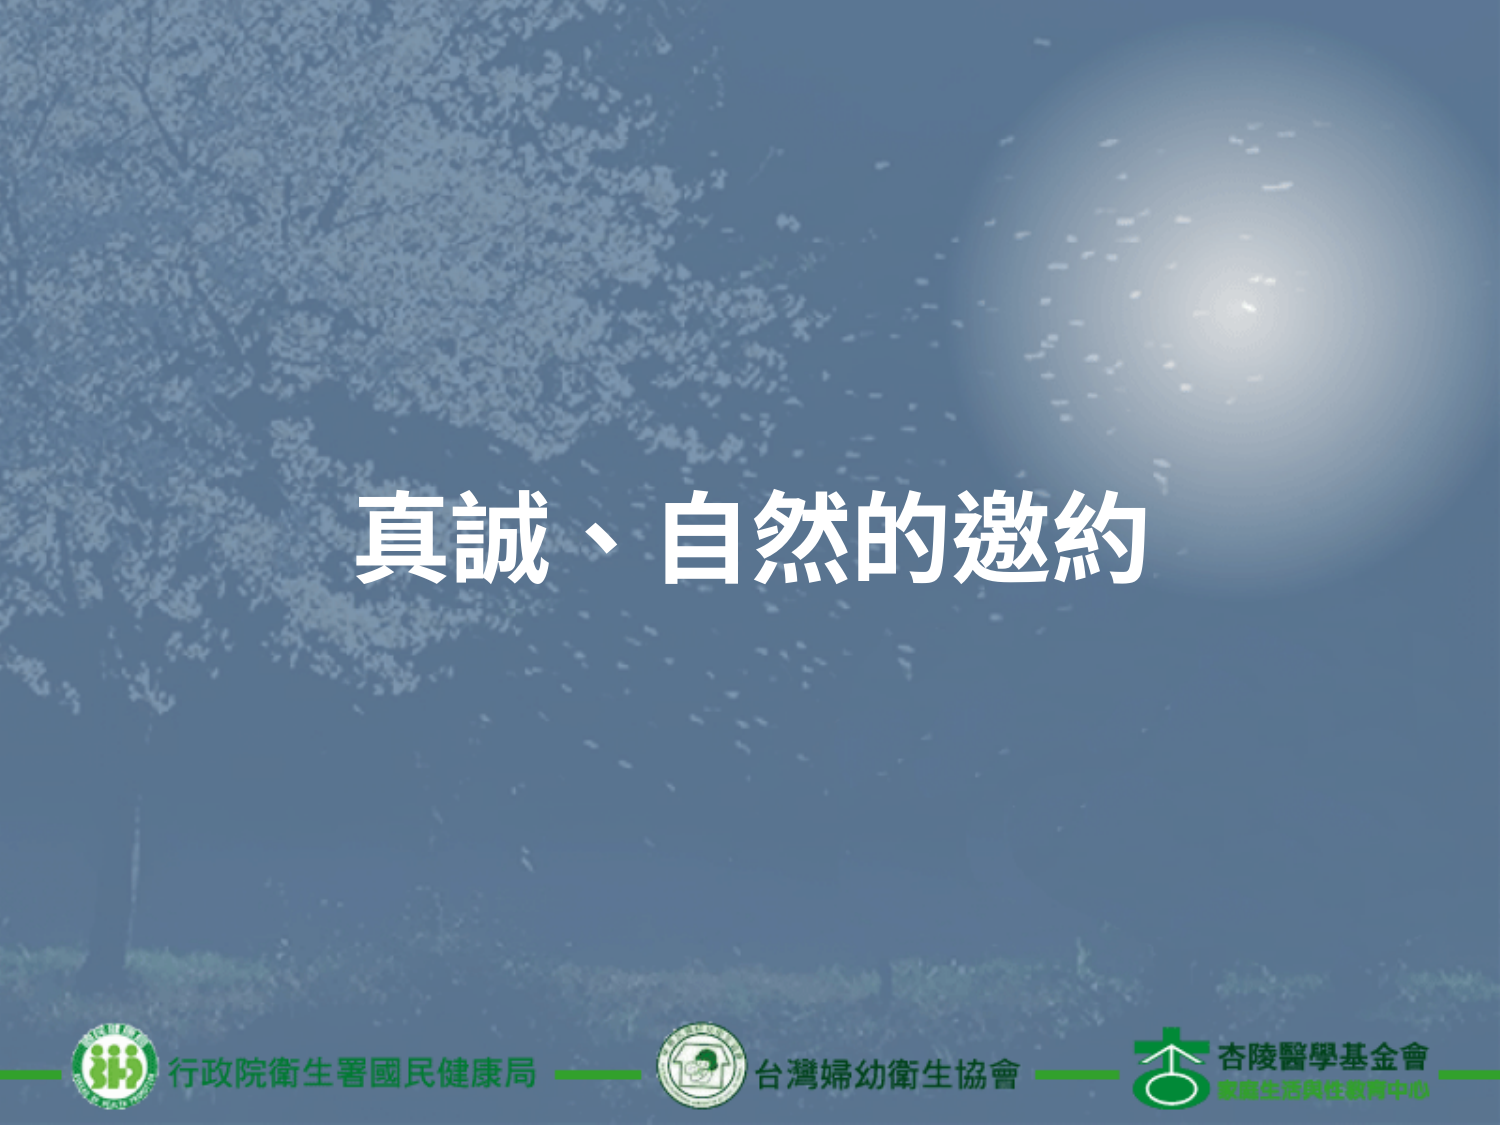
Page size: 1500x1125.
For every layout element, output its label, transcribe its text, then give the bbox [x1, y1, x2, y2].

text_box 真誠、自然的邀約 [336, 467, 1167, 604]
picture [0, 0, 1500, 1125]
